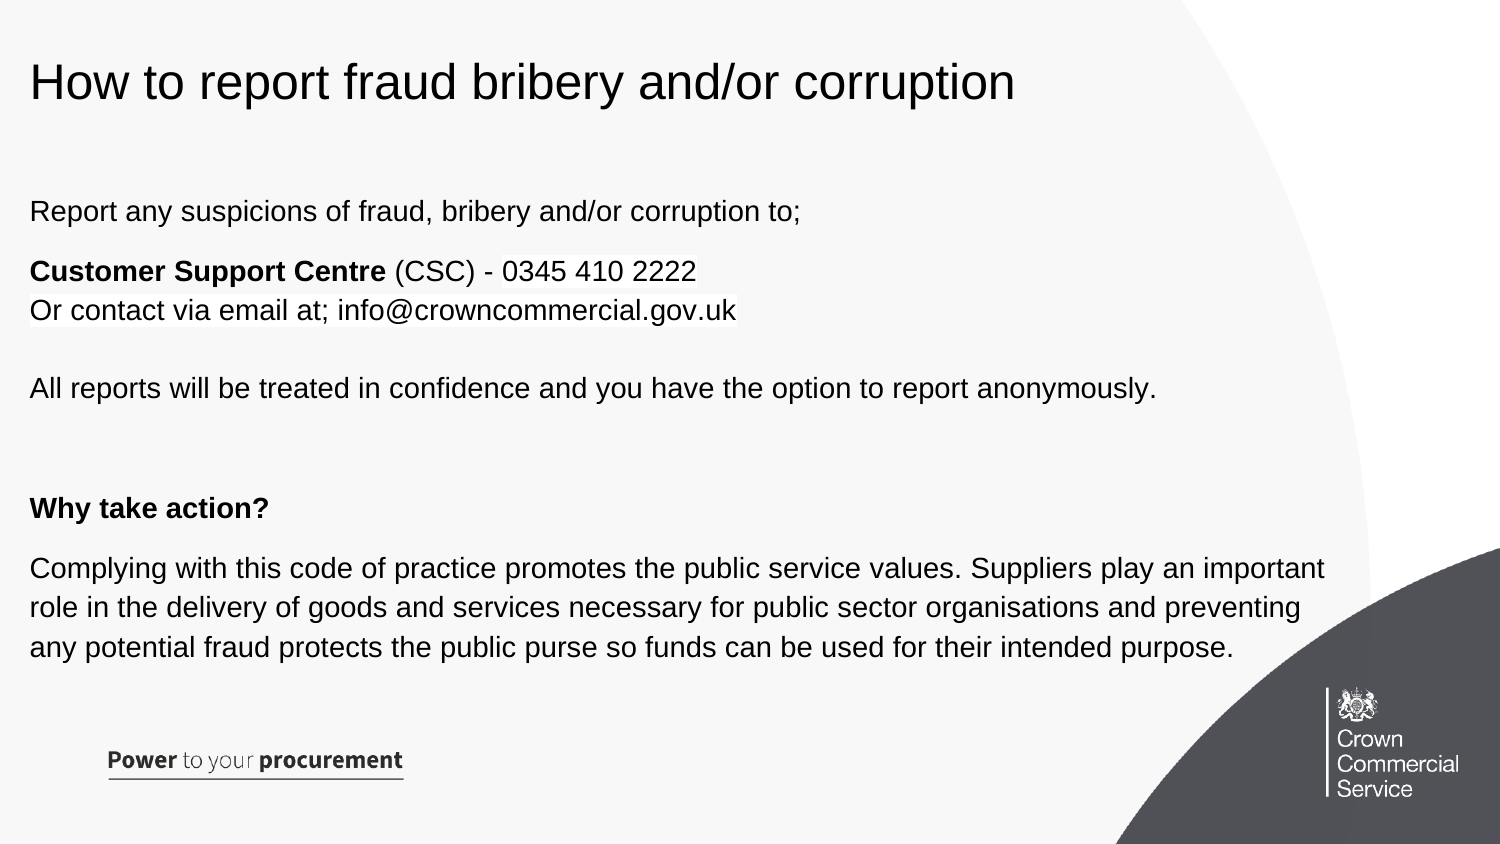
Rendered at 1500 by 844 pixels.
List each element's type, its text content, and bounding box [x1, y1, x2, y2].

subtitle Report any suspicions of fraud, bribery and/or corruption to; Customer Support Centre (CSC) - ​0345 410 2222 Or contact via email at; info@crowncommercial.gov.uk All reports will be treated in confidence and you have the option to report anonymously. Why take action? Complying with this code of practice promotes the public service values. Suppliers play an important role in the delivery of goods and services necessary for public sector organisations and preventing any potential fraud protects the public purse so funds can be used for their intended purpose. [29, 187, 1354, 791]
title How to report fraud bribery and/or corruption [29, 40, 1471, 164]
